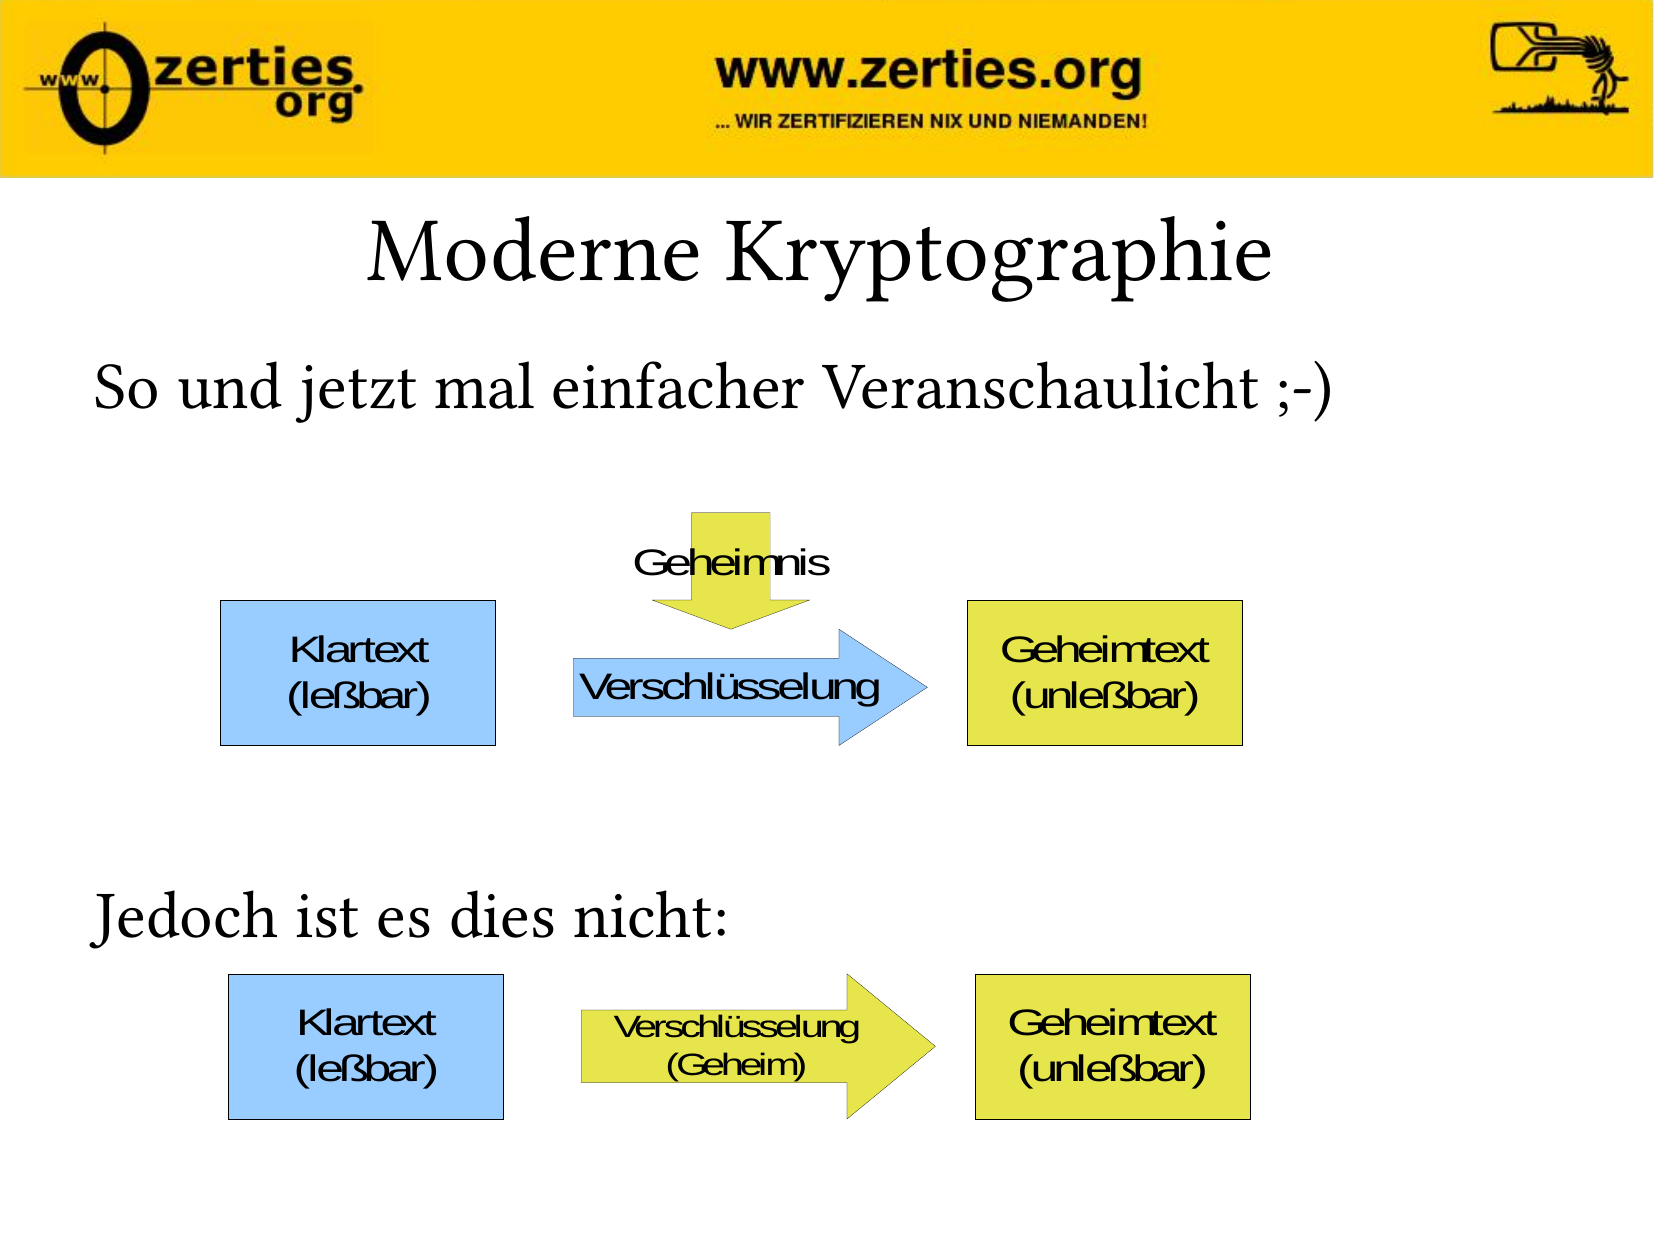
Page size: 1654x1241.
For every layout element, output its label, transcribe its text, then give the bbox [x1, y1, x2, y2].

chart [206, 473, 1329, 768]
picture [0, 0, 1654, 178]
list So und jetzt mal einfacher Veranschaulicht ;-) Jedoch ist es dies nicht: [76, 349, 1565, 1123]
title Moderne Kryptographie [76, 177, 1565, 326]
chart [147, 885, 1270, 1181]
